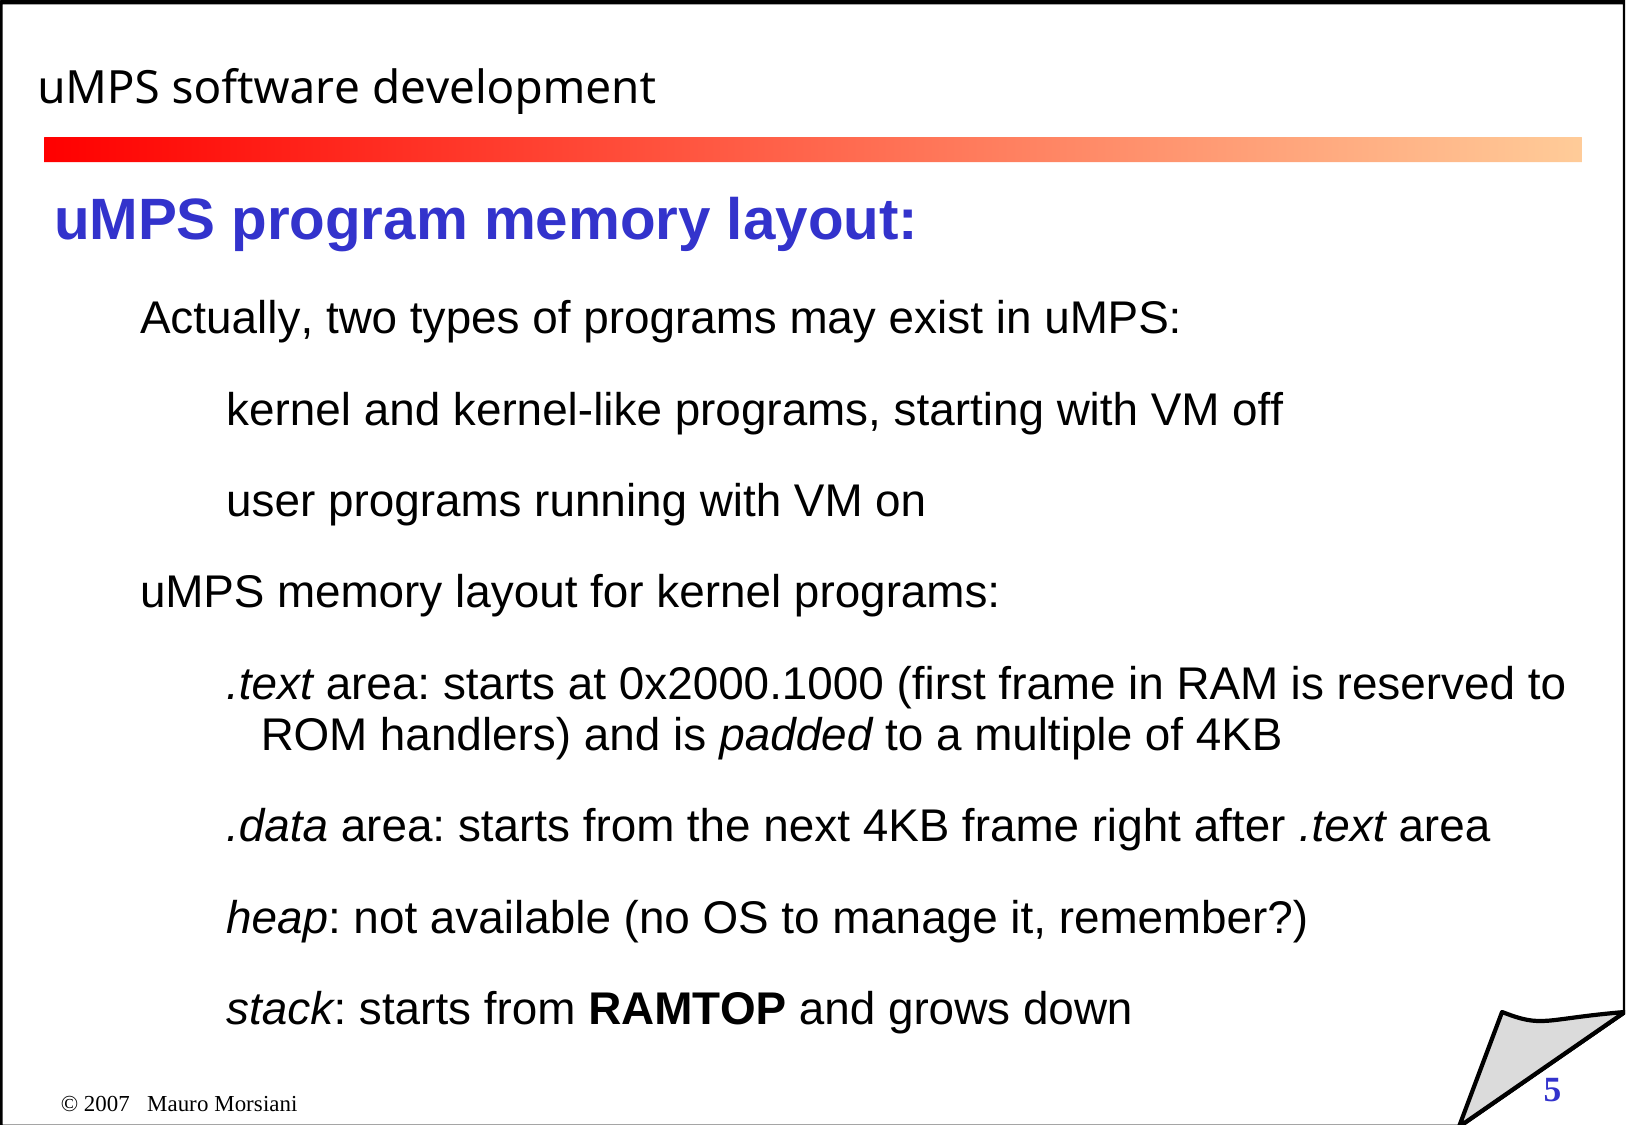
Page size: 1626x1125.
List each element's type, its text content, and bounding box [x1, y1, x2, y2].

title uMPS software development [37, 44, 1588, 131]
list uMPS program memory layout: Actually, two types of programs may exist in uMPS: kernel and kernel-like programs, starting with VM off user programs running with VM on uMPS memory layout for kernel programs: .text area: starts at 0x2000.1000 (first frame in RAM is reserved to ROM handlers) and is padded to a multiple of 4KB .data area: starts from the next 4KB frame right after .text area heap: not available (no OS to manage it, remember?) stack: starts from RAMTOP and grows down [54, 187, 1571, 1124]
